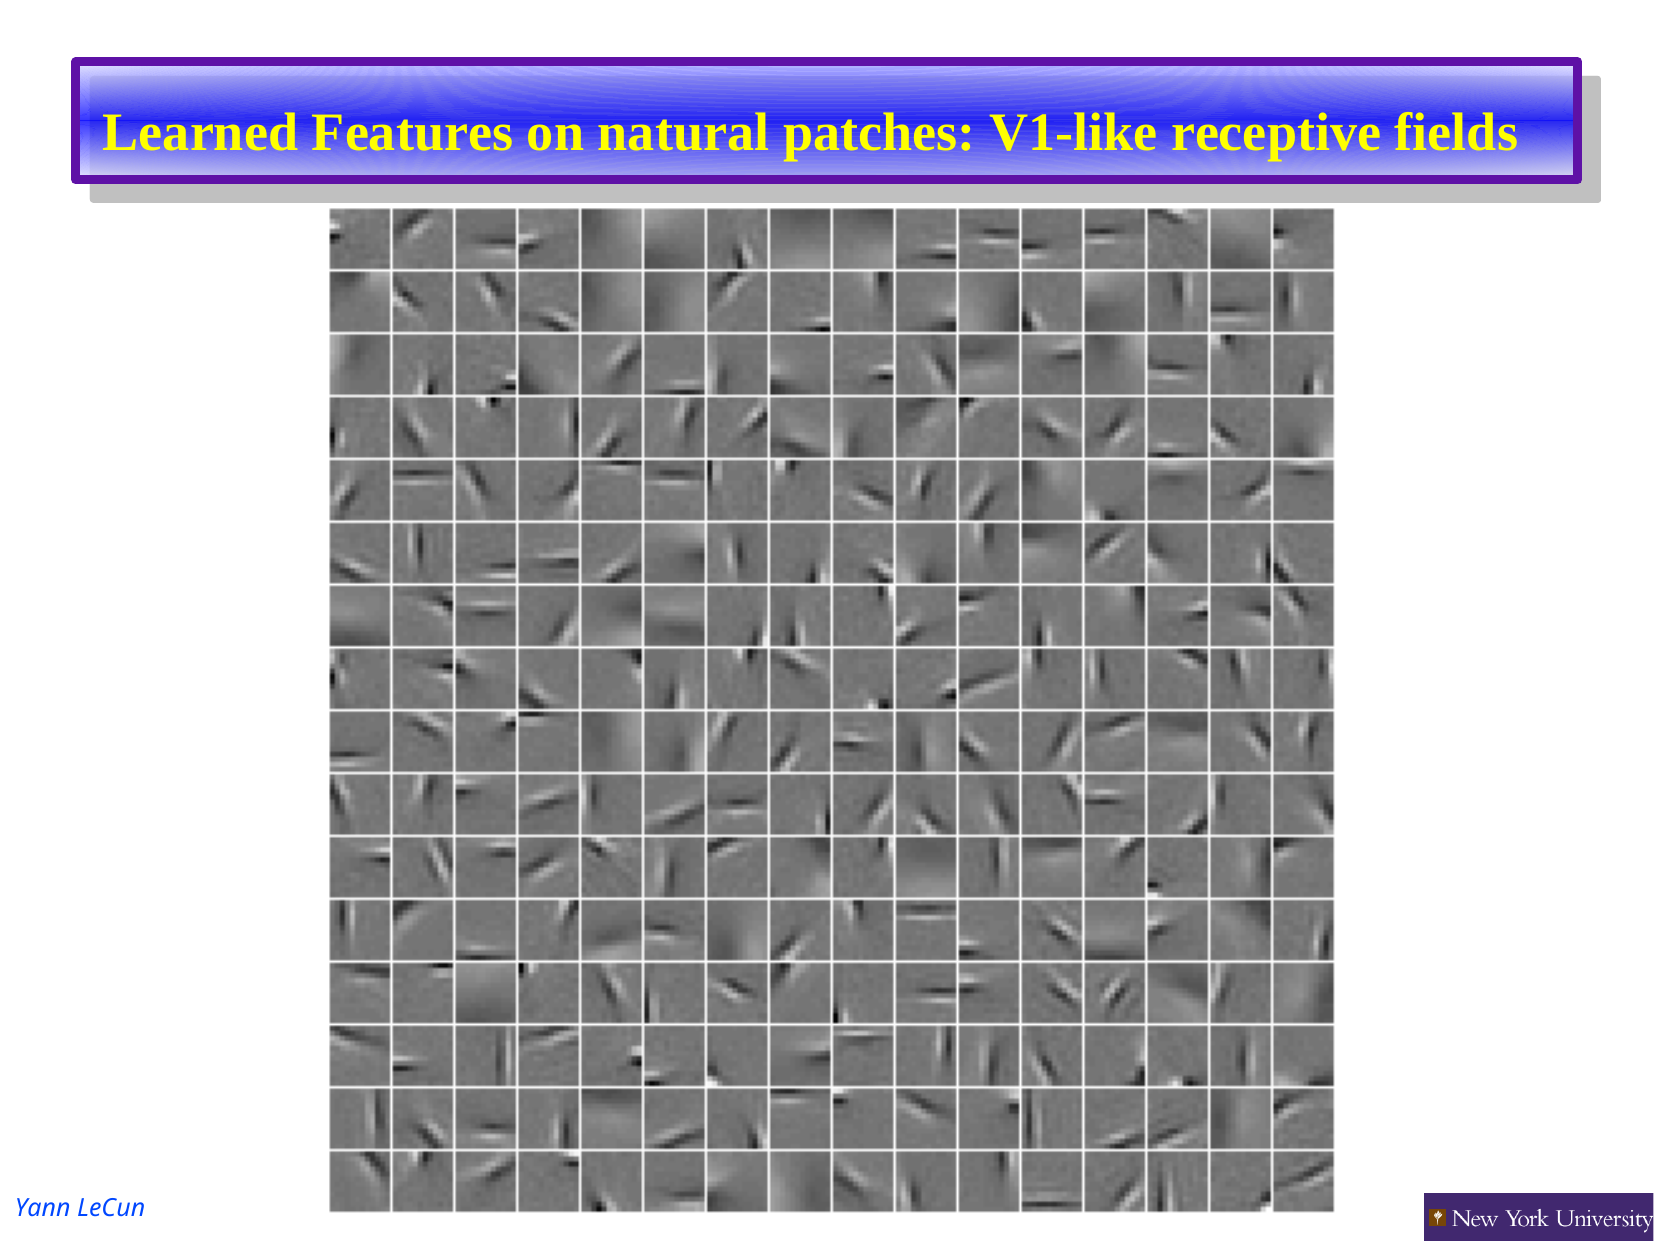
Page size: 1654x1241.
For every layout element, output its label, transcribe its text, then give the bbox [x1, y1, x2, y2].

title Learned Features on natural patches: V1-like receptive fields [75, 61, 1578, 180]
picture [1424, 1193, 1654, 1241]
picture [328, 207, 1337, 1215]
